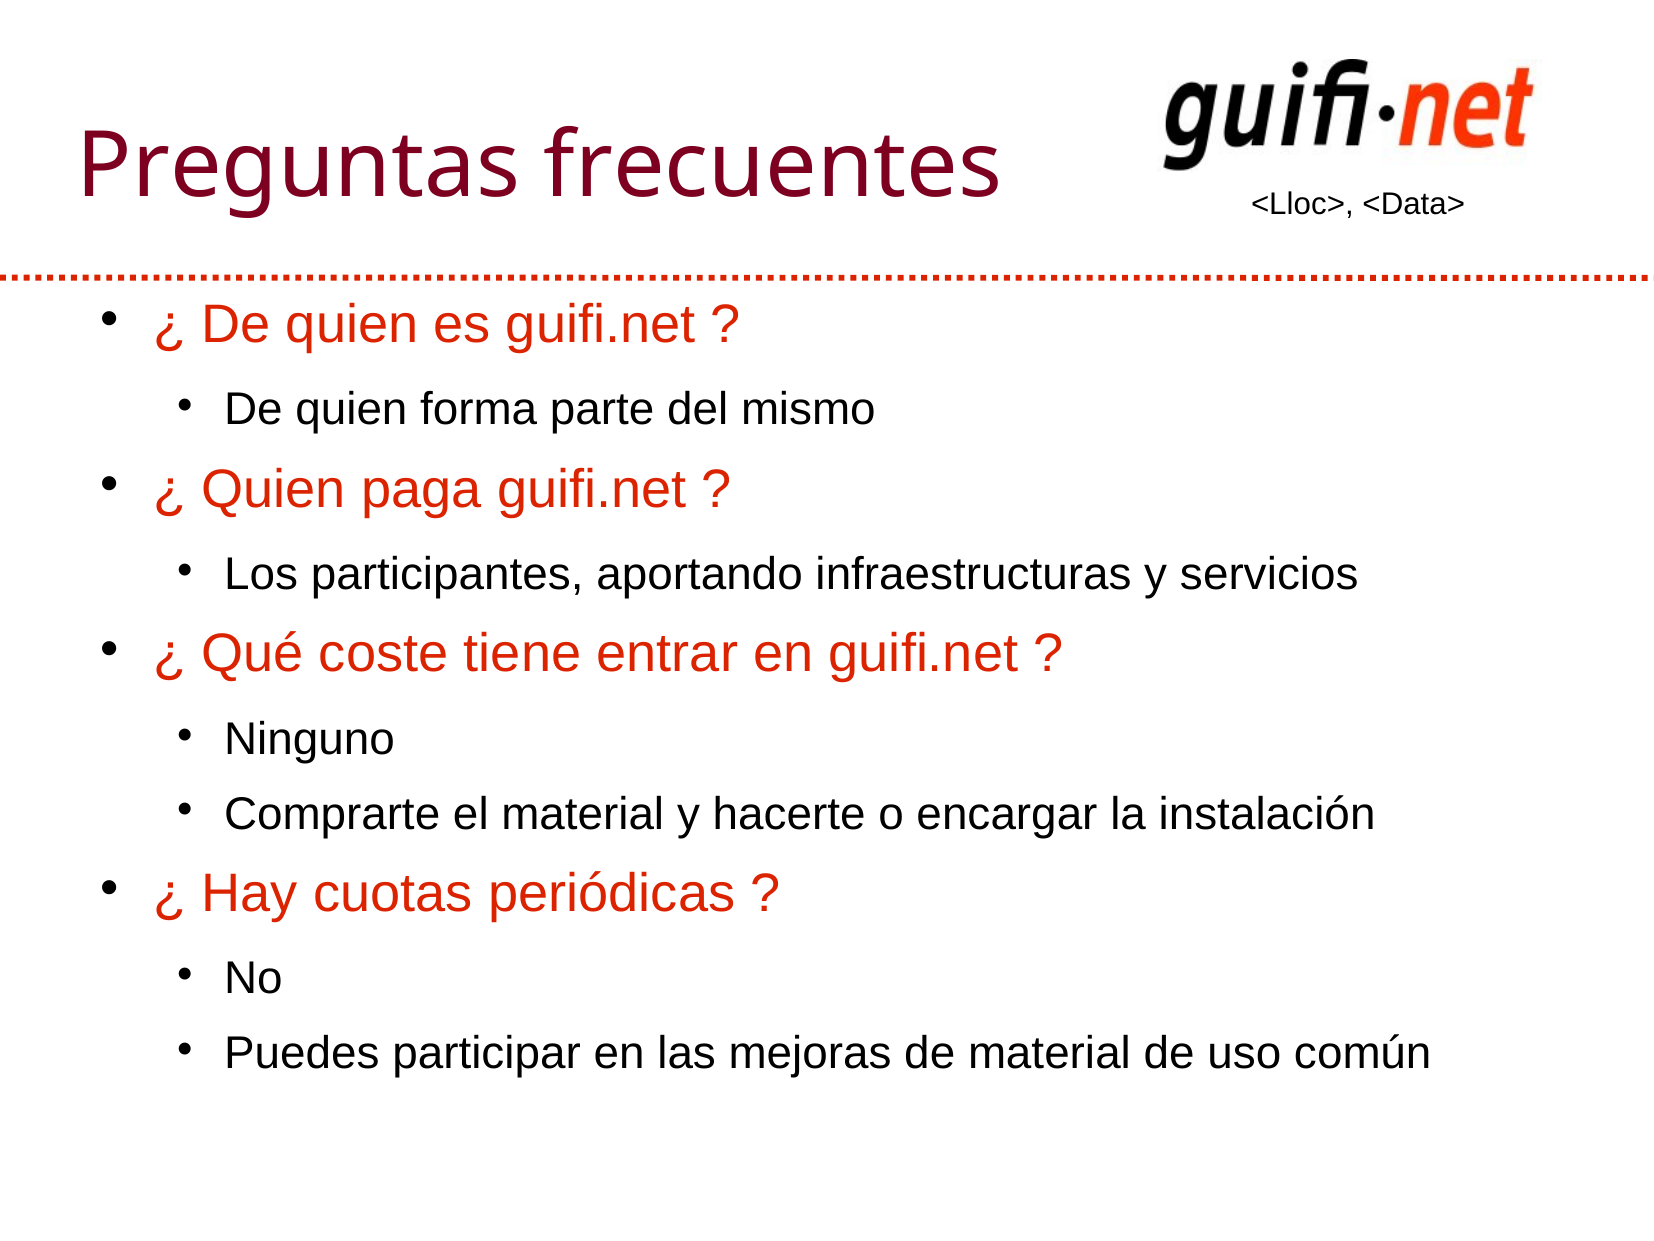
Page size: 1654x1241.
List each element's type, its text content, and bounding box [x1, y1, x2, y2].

title Preguntas frecuentes [76, 59, 1093, 267]
list ¿ De quien es guifi.net ? De quien forma parte del mismo ¿ Quien paga guifi.net ? Los participantes, aportando infraestructuras y servicios ¿ Qué coste tiene entrar en guifi.net ? Ninguno Comprarte el material y hacerte o encargar la instalación ¿ Hay cuotas periódicas ? No Puedes participar en las mejoras de material de uso común [82, 290, 1571, 1109]
picture [1157, 59, 1542, 172]
